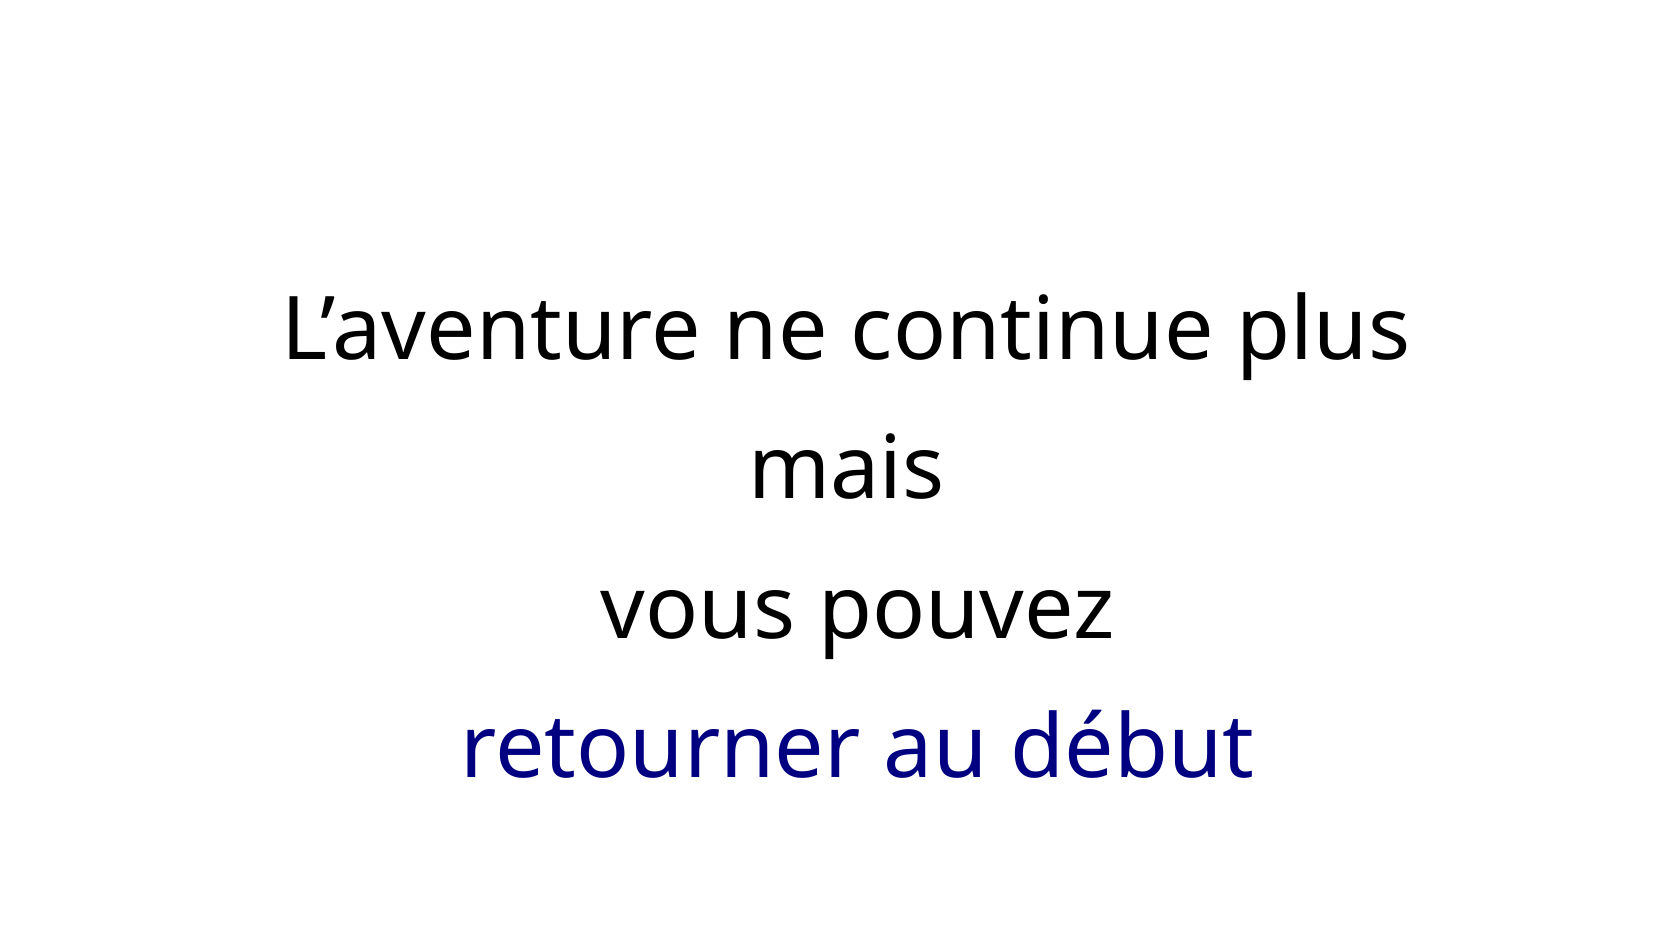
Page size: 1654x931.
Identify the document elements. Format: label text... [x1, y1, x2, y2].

list L’aventure ne continue plus mais vous pouvez retourner au début [82, 265, 1571, 806]
